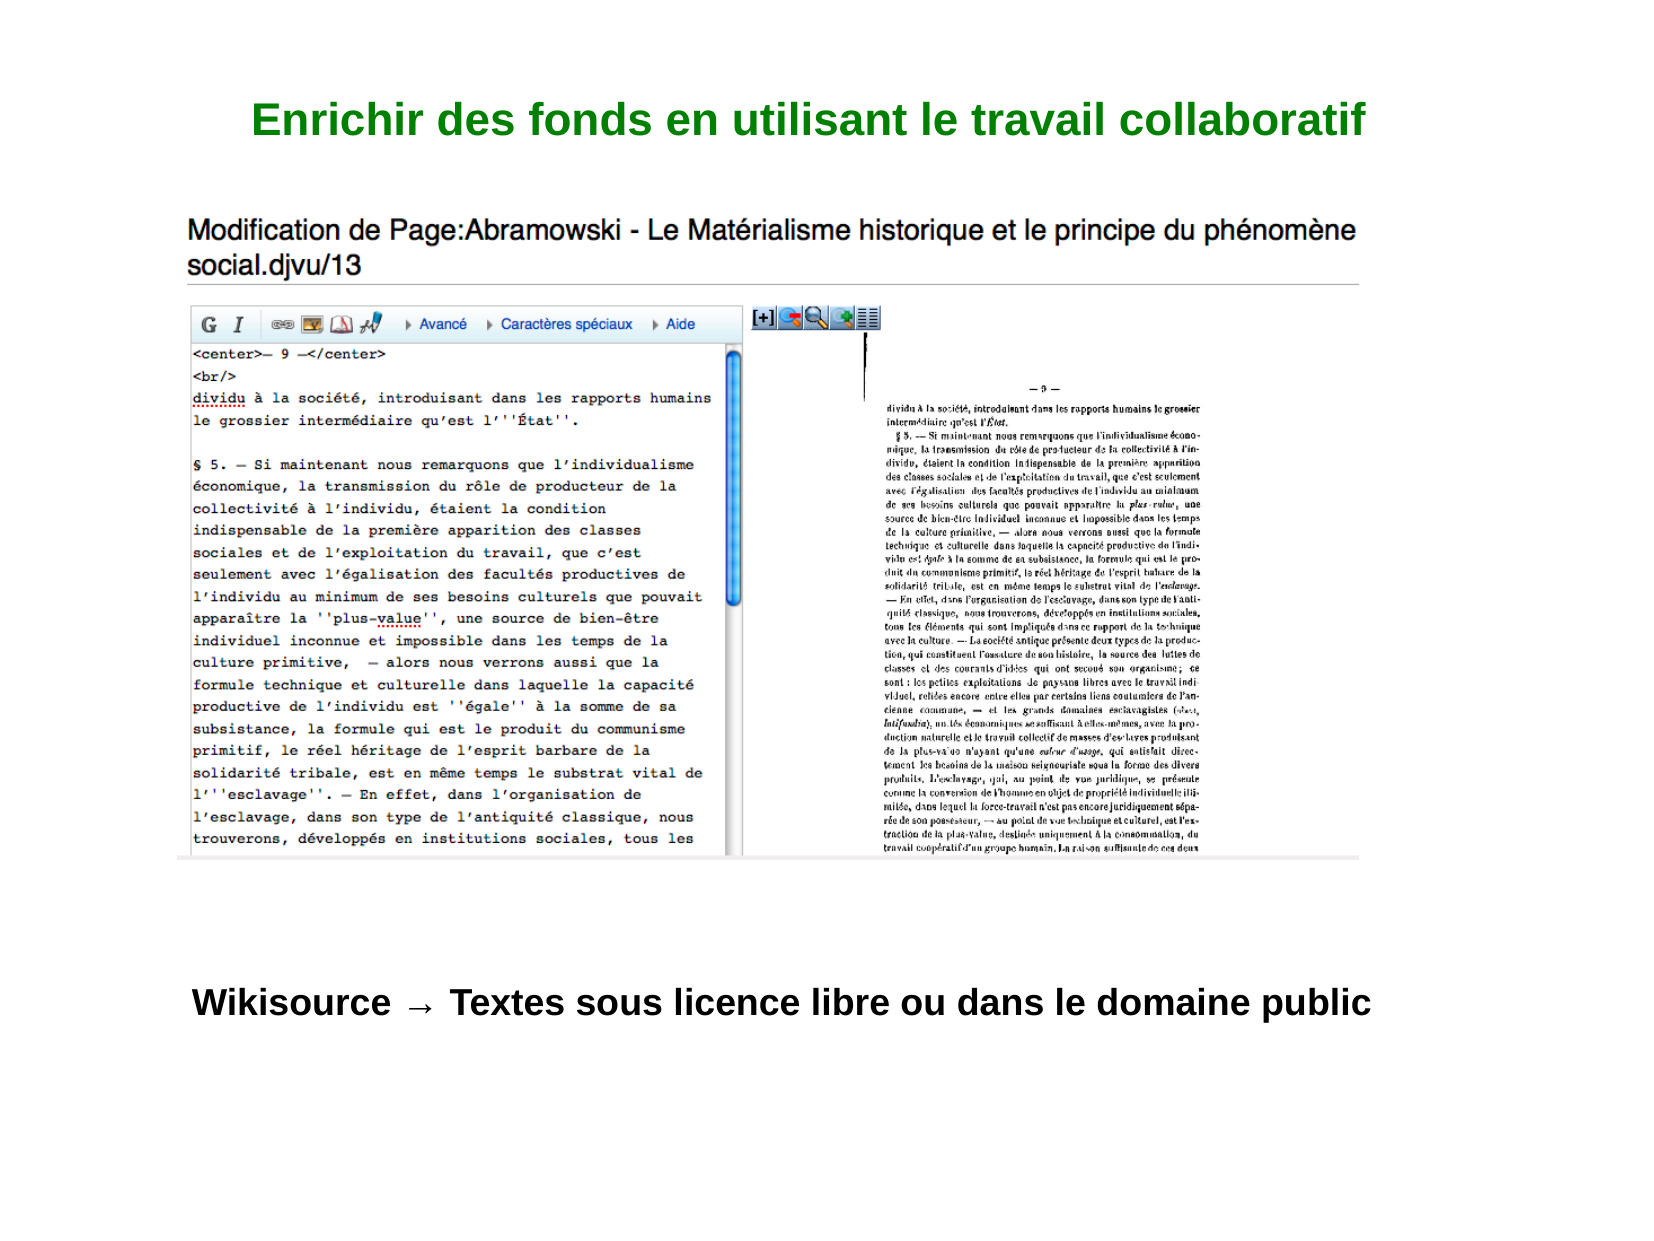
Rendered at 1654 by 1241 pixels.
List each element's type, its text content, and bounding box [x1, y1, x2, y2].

picture [177, 206, 1359, 860]
text_box Wikisource → Textes sous licence libre ou dans le domaine public [177, 974, 1388, 1032]
text_box Enrichir des fonds en utilisant le travail collaboratif [236, 86, 1382, 153]
